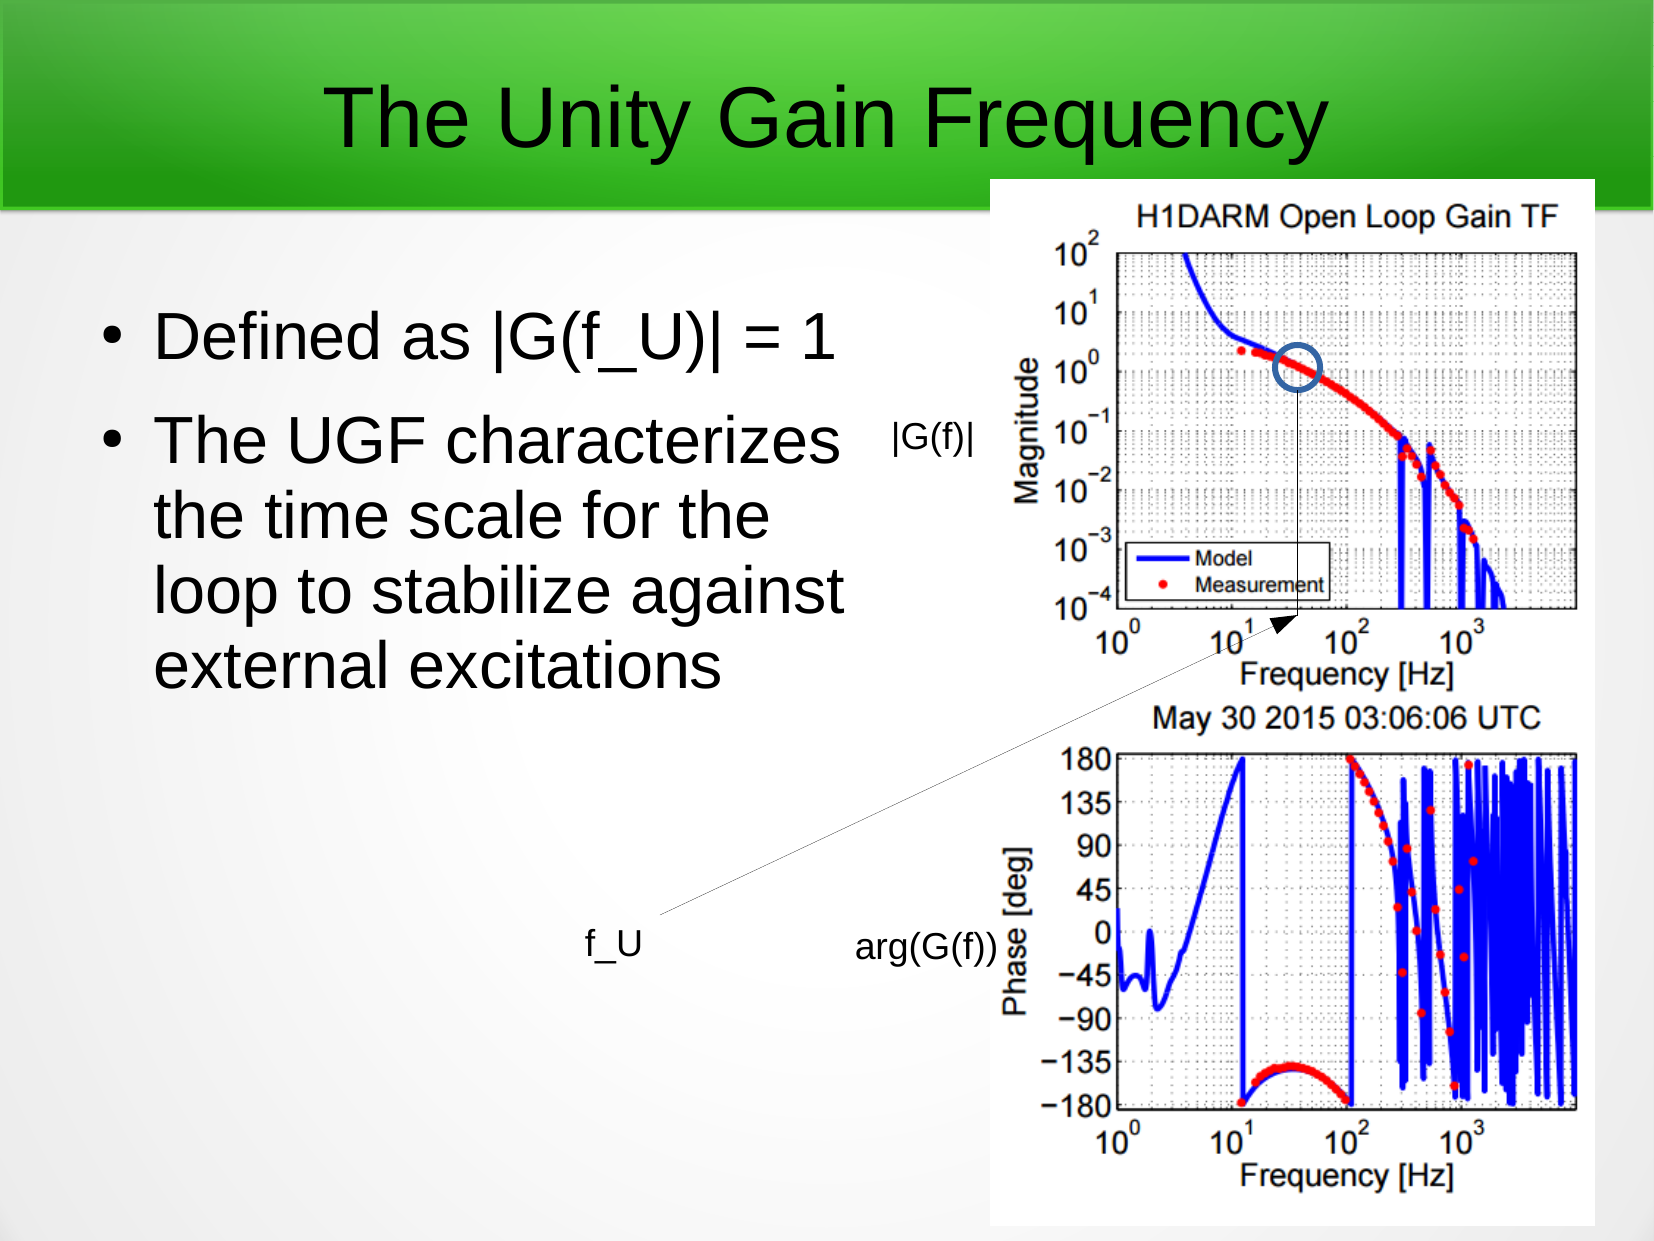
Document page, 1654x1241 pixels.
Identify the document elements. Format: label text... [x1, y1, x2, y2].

picture [990, 179, 1595, 1226]
text_box arg(G(f)) [840, 918, 1036, 1051]
picture [1279, 349, 1317, 387]
text_box |G(f)| [876, 408, 991, 541]
title The Unity Gain Frequency [82, 47, 1571, 189]
text_box f_U [570, 915, 781, 972]
list Defined as |G(f_U)| = 1 The UGF characterizes the time scale for the loop to stabilize against external excitations [82, 299, 871, 1019]
